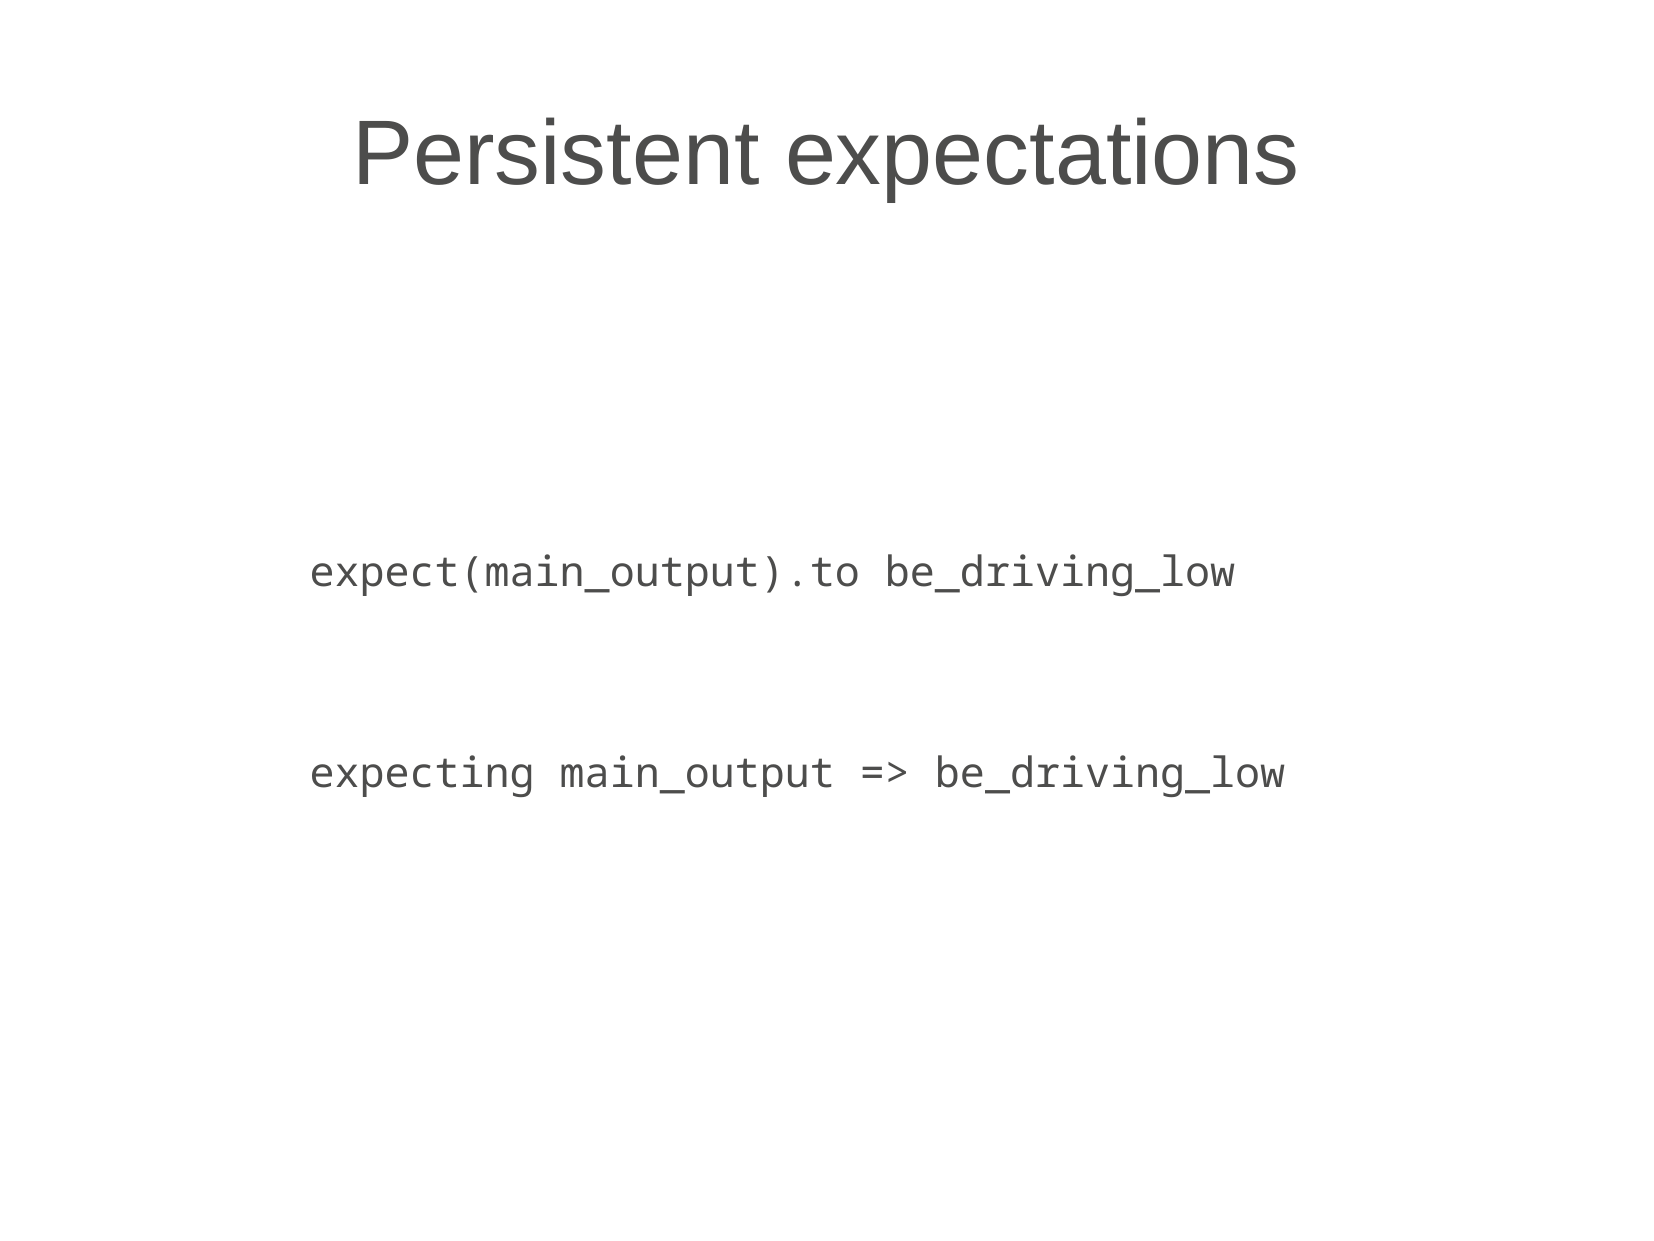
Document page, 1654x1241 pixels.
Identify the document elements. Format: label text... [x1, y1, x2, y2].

text_box expecting main_output => be_driving_low [294, 735, 1359, 855]
text_box expect(main_output).to be_driving_low [294, 534, 1359, 655]
title Persistent expectations [82, 49, 1571, 257]
